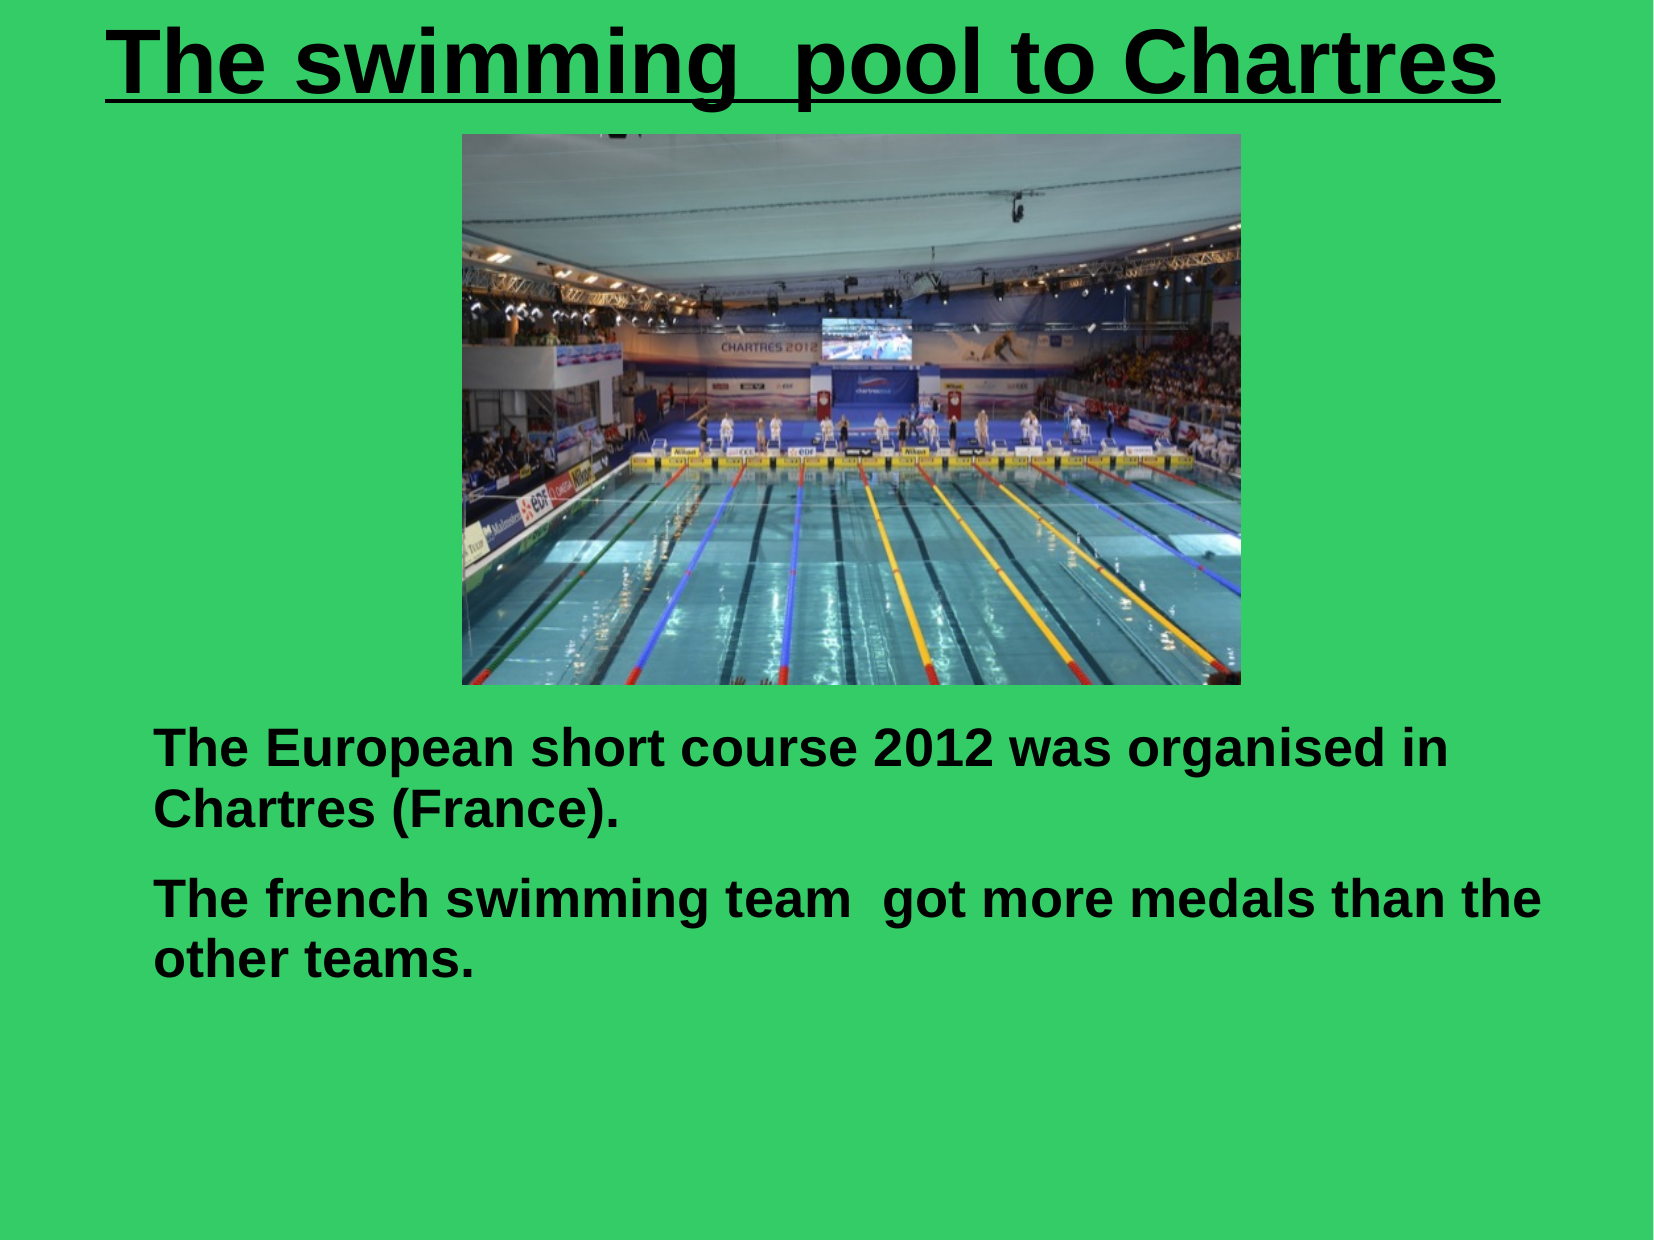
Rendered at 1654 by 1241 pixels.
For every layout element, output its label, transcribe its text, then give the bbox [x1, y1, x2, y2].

picture [462, 134, 1241, 686]
title The swimming pool to Chartres [59, 0, 1548, 213]
list The European short course 2012 was organised in Chartres (France). The french swimming team got more medals than the other teams. [82, 717, 1571, 1109]
